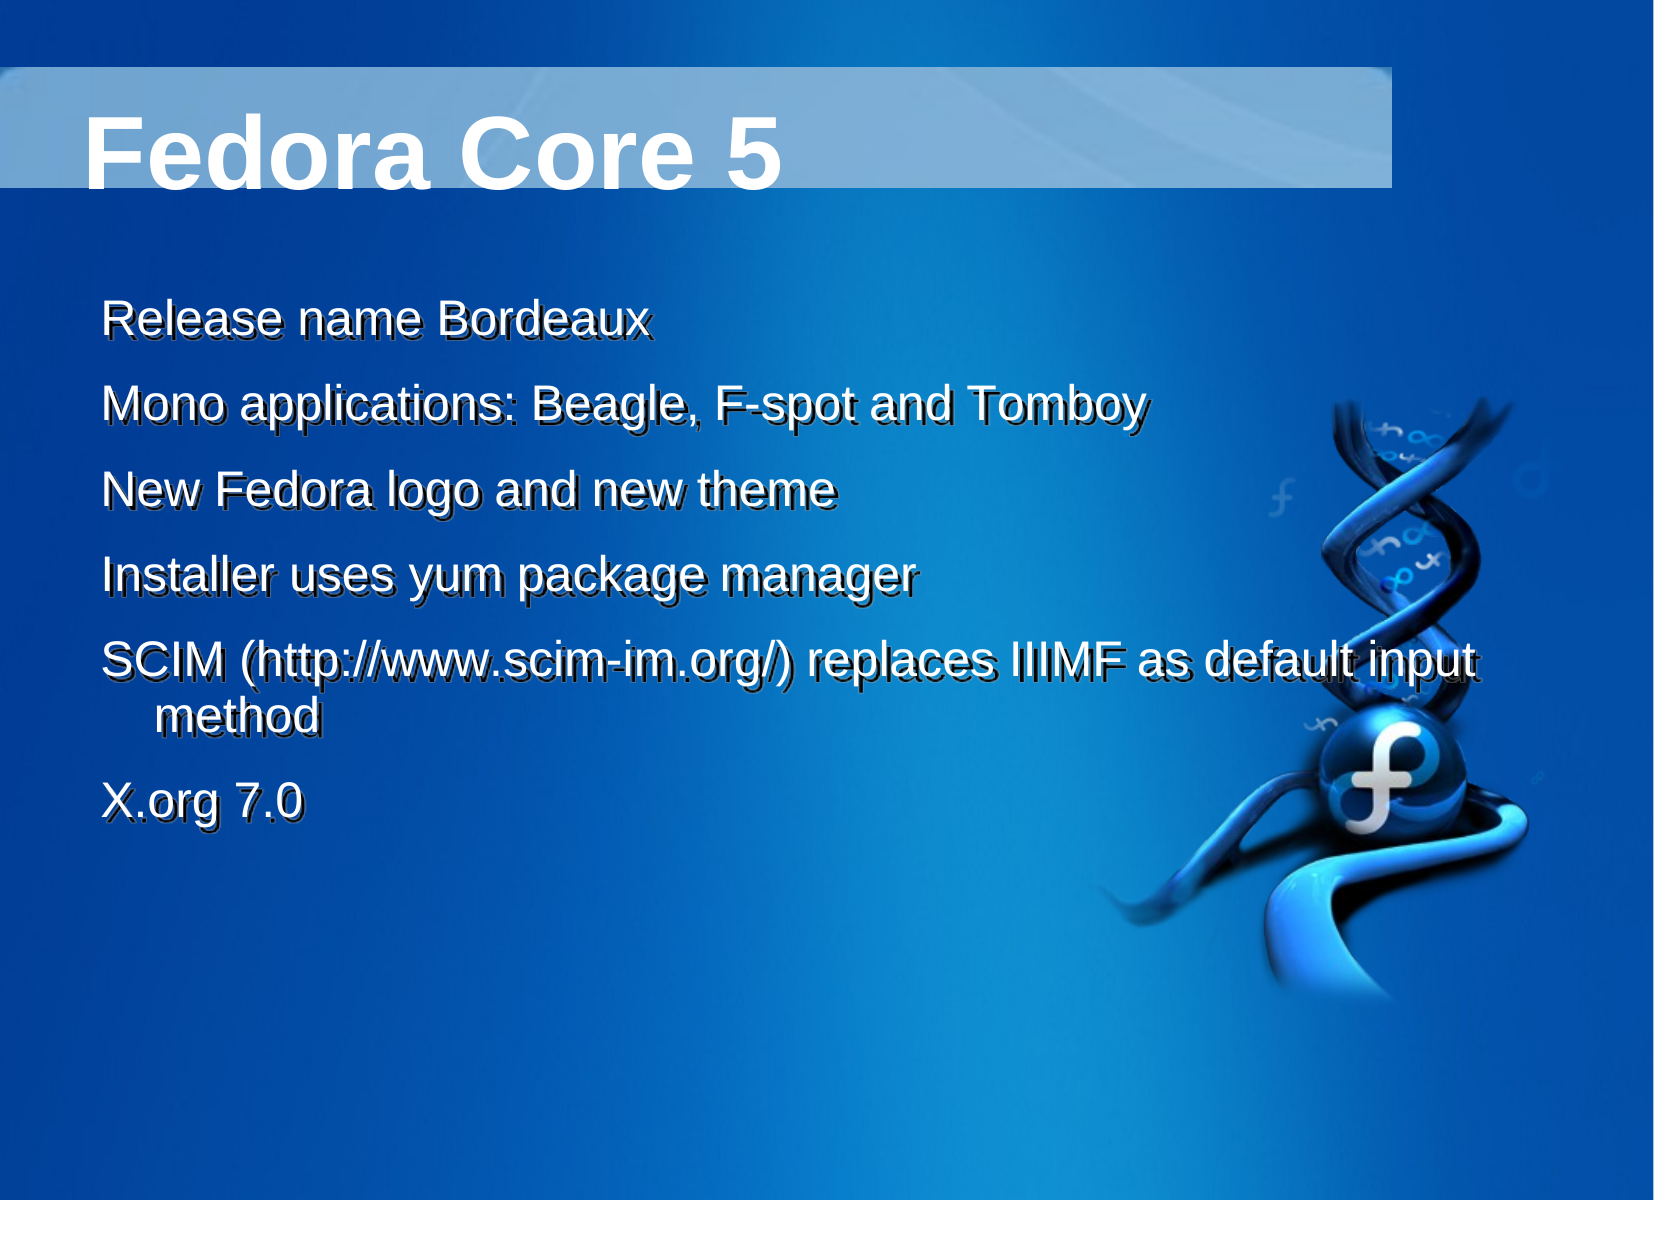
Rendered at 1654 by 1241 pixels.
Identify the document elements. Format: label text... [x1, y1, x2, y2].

title Fedora Core 5 [82, 49, 1571, 257]
list Release name Bordeaux Mono applications: Beagle, F-spot and Tomboy New Fedora logo and new theme Installer uses yum package manager SCIM (http://www.scim-im.org/) replaces IIIMF as default input method X.org 7.0 [82, 290, 1571, 1094]
picture [0, 0, 1654, 1200]
